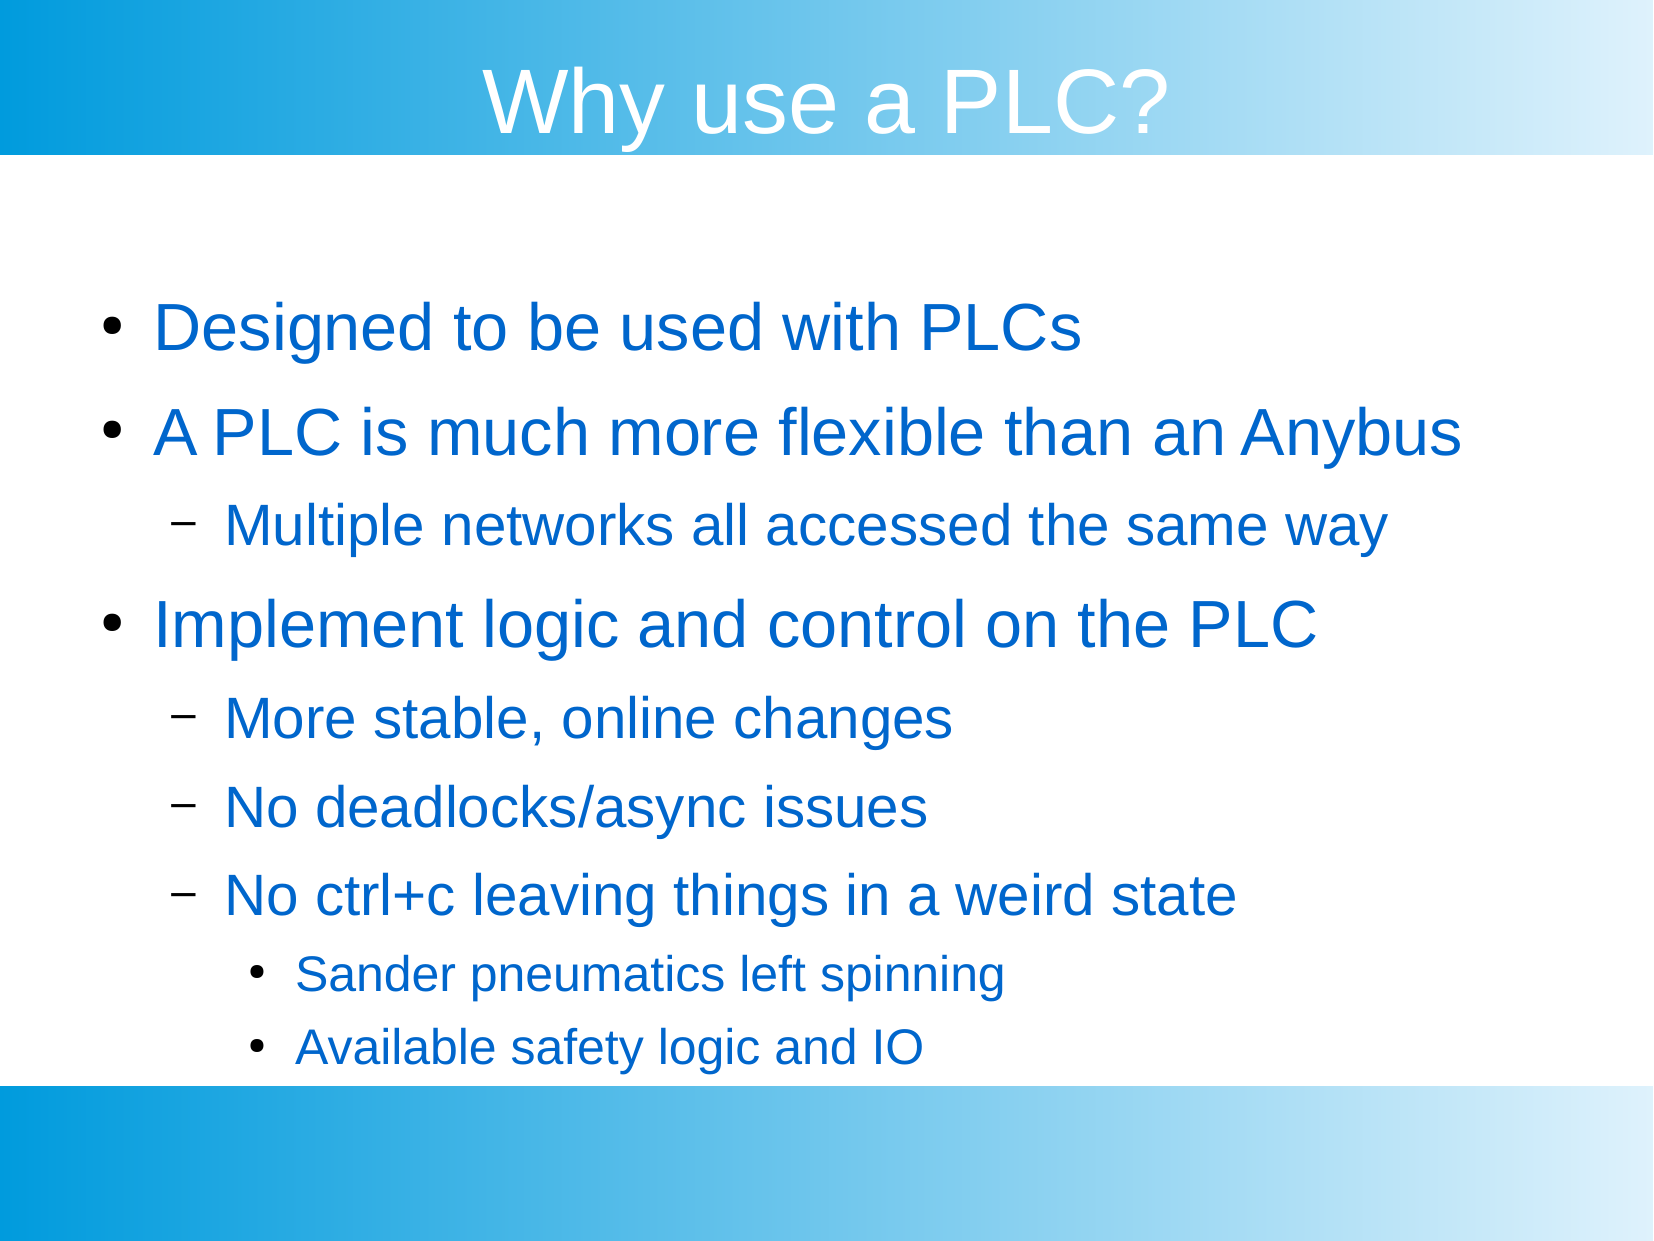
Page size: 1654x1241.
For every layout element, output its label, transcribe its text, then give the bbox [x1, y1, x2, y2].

list Designed to be used with PLCs A PLC is much more flexible than an Anybus Multiple networks all accessed the same way Implement logic and control on the PLC More stable, online changes No deadlocks/async issues No ctrl+c leaving things in a weird state Sander pneumatics left spinning Available safety logic and IO [82, 290, 1571, 1010]
title Why use a PLC? [82, 49, 1571, 155]
